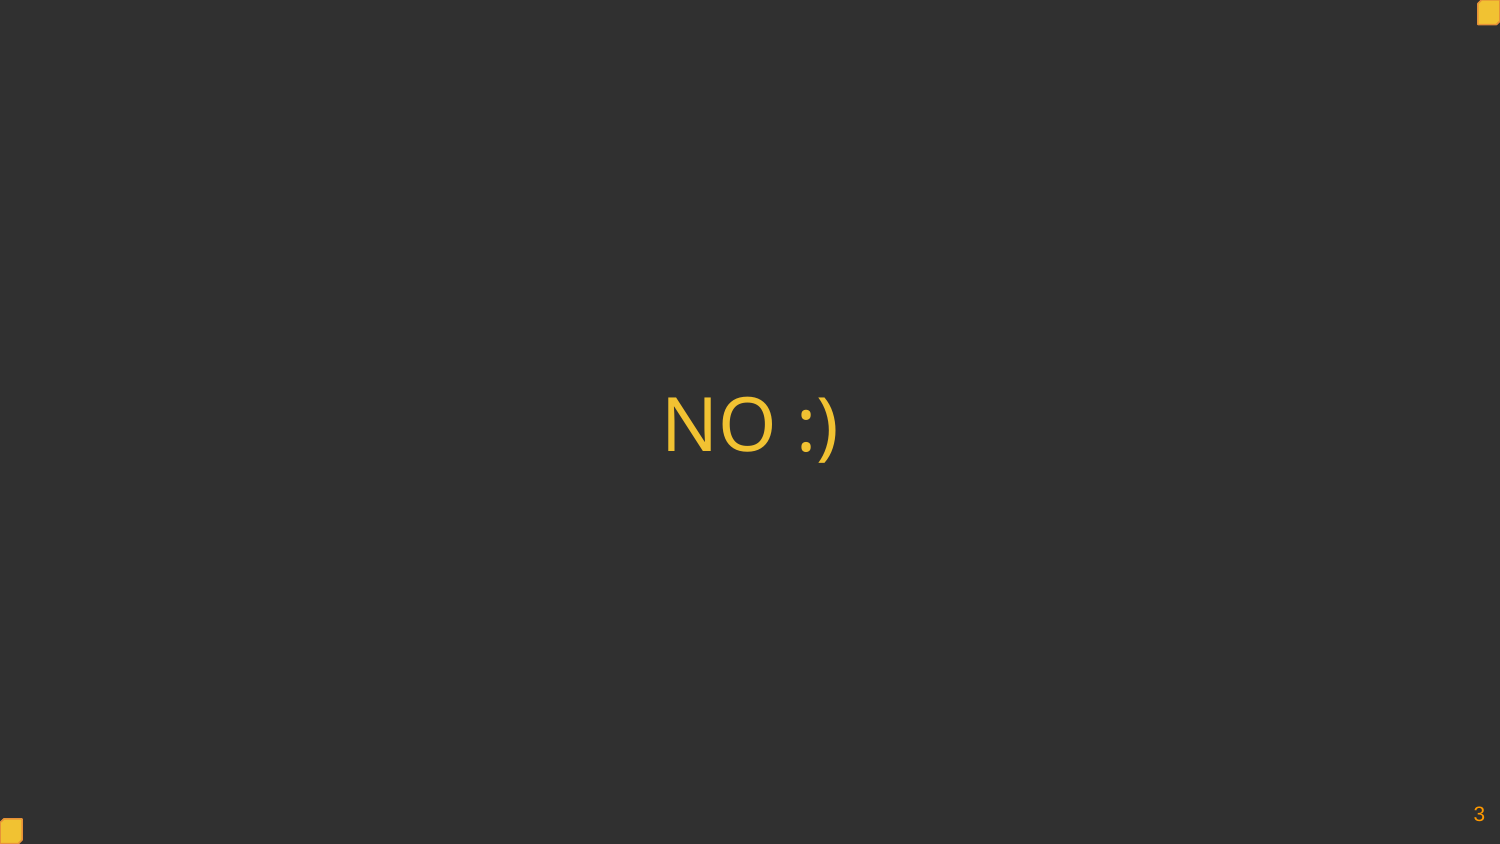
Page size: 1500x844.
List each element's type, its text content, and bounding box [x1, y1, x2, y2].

title NO :) [51, 352, 1449, 491]
slide_number <number> [1453, 784, 1500, 844]
